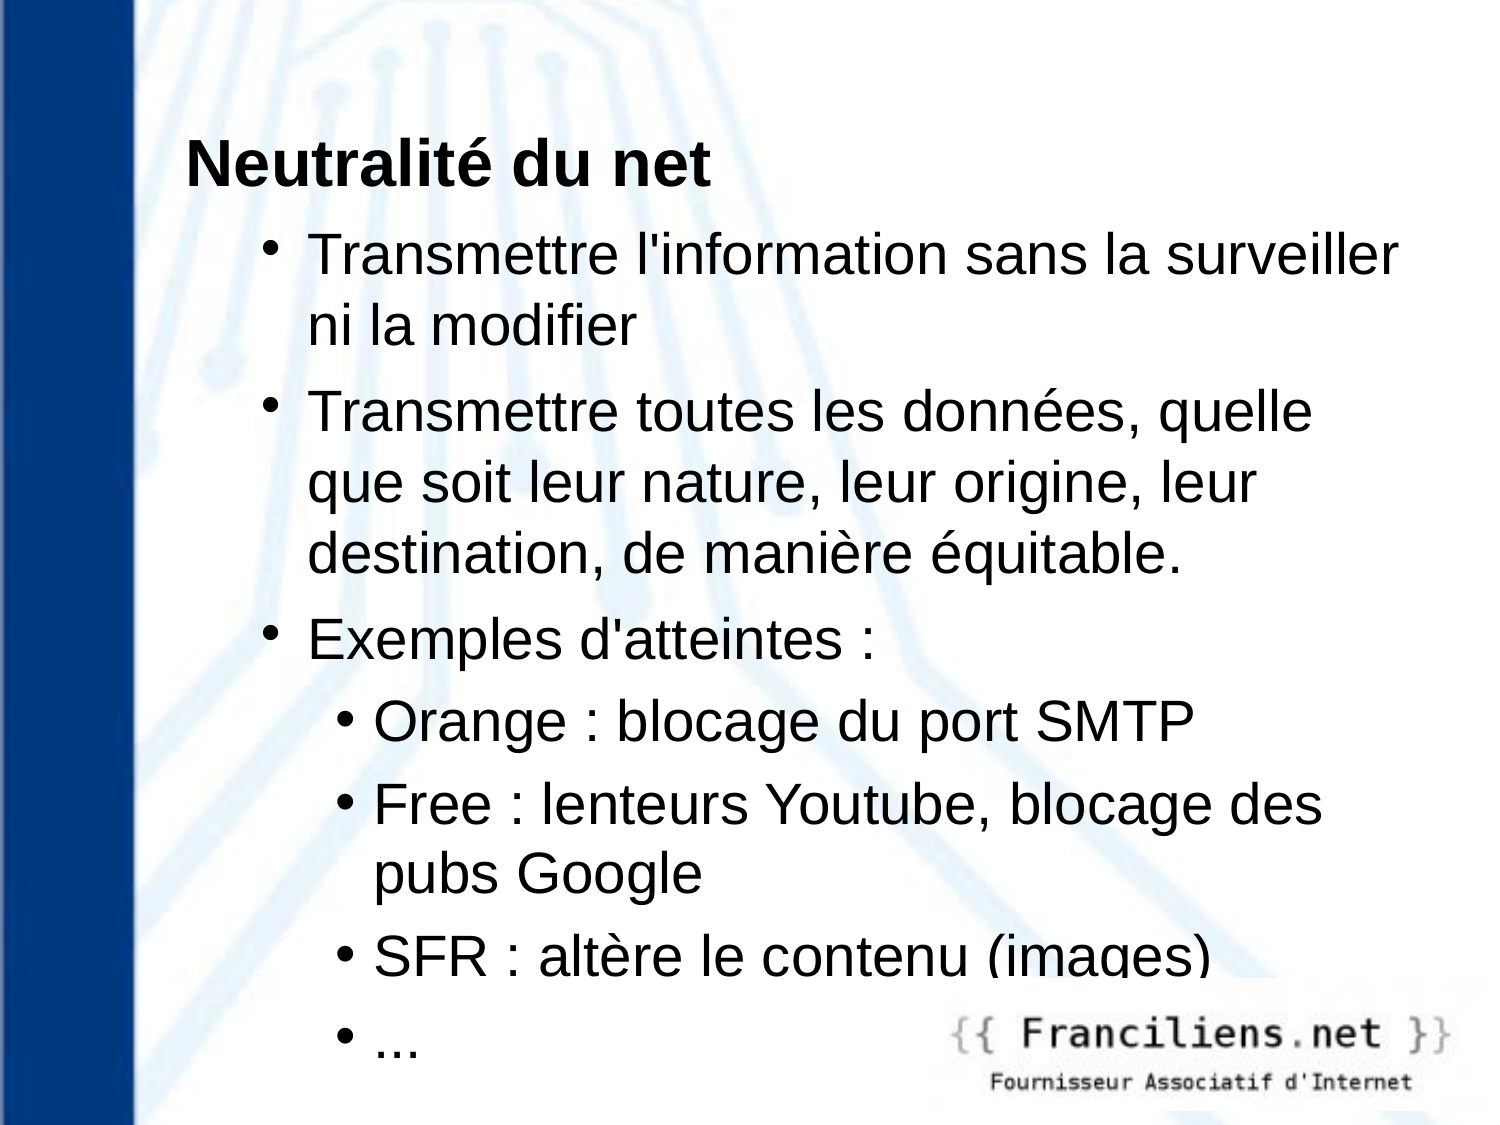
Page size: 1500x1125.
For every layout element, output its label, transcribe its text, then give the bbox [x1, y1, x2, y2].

picture [0, 0, 1500, 1125]
list Neutralité du net Transmettre l'information sans la surveiller ni la modifier Transmettre toutes les données, quelle que soit leur nature, leur origine, leur destination, de manière équitable. Exemples d'atteintes : Orange : blocage du port SMTP Free : lenteurs Youtube, blocage des pubs Google SFR : altère le contenu (images) ... [171, 112, 1425, 1080]
